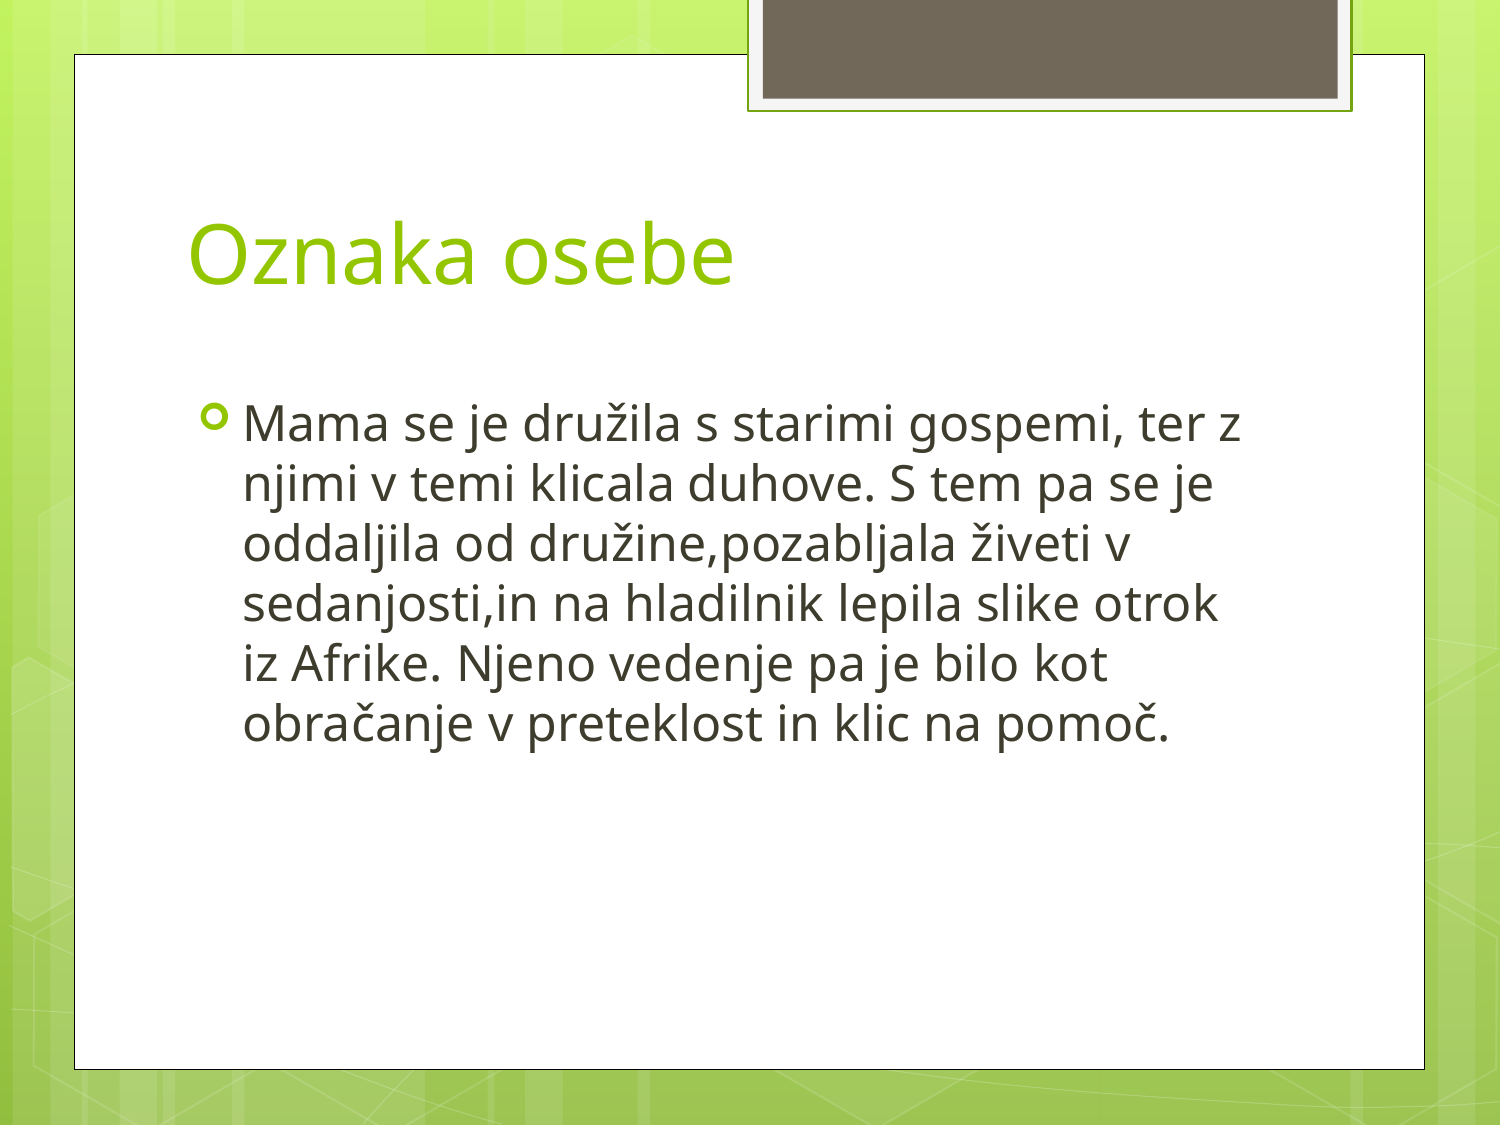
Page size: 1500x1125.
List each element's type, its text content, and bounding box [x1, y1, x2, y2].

list Mama se je družila s starimi gospemi, ter z njimi v temi klicala duhove. S tem pa se je oddaljila od družine,pozabljala živeti v sedanjosti,in na hladilnik lepila slike otrok iz Afrike. Njeno vedenje pa je bilo kot obračanje v preteklost in klic na pomoč. [171, 314, 1284, 1012]
title Oznaka osebe [171, 113, 1324, 309]
